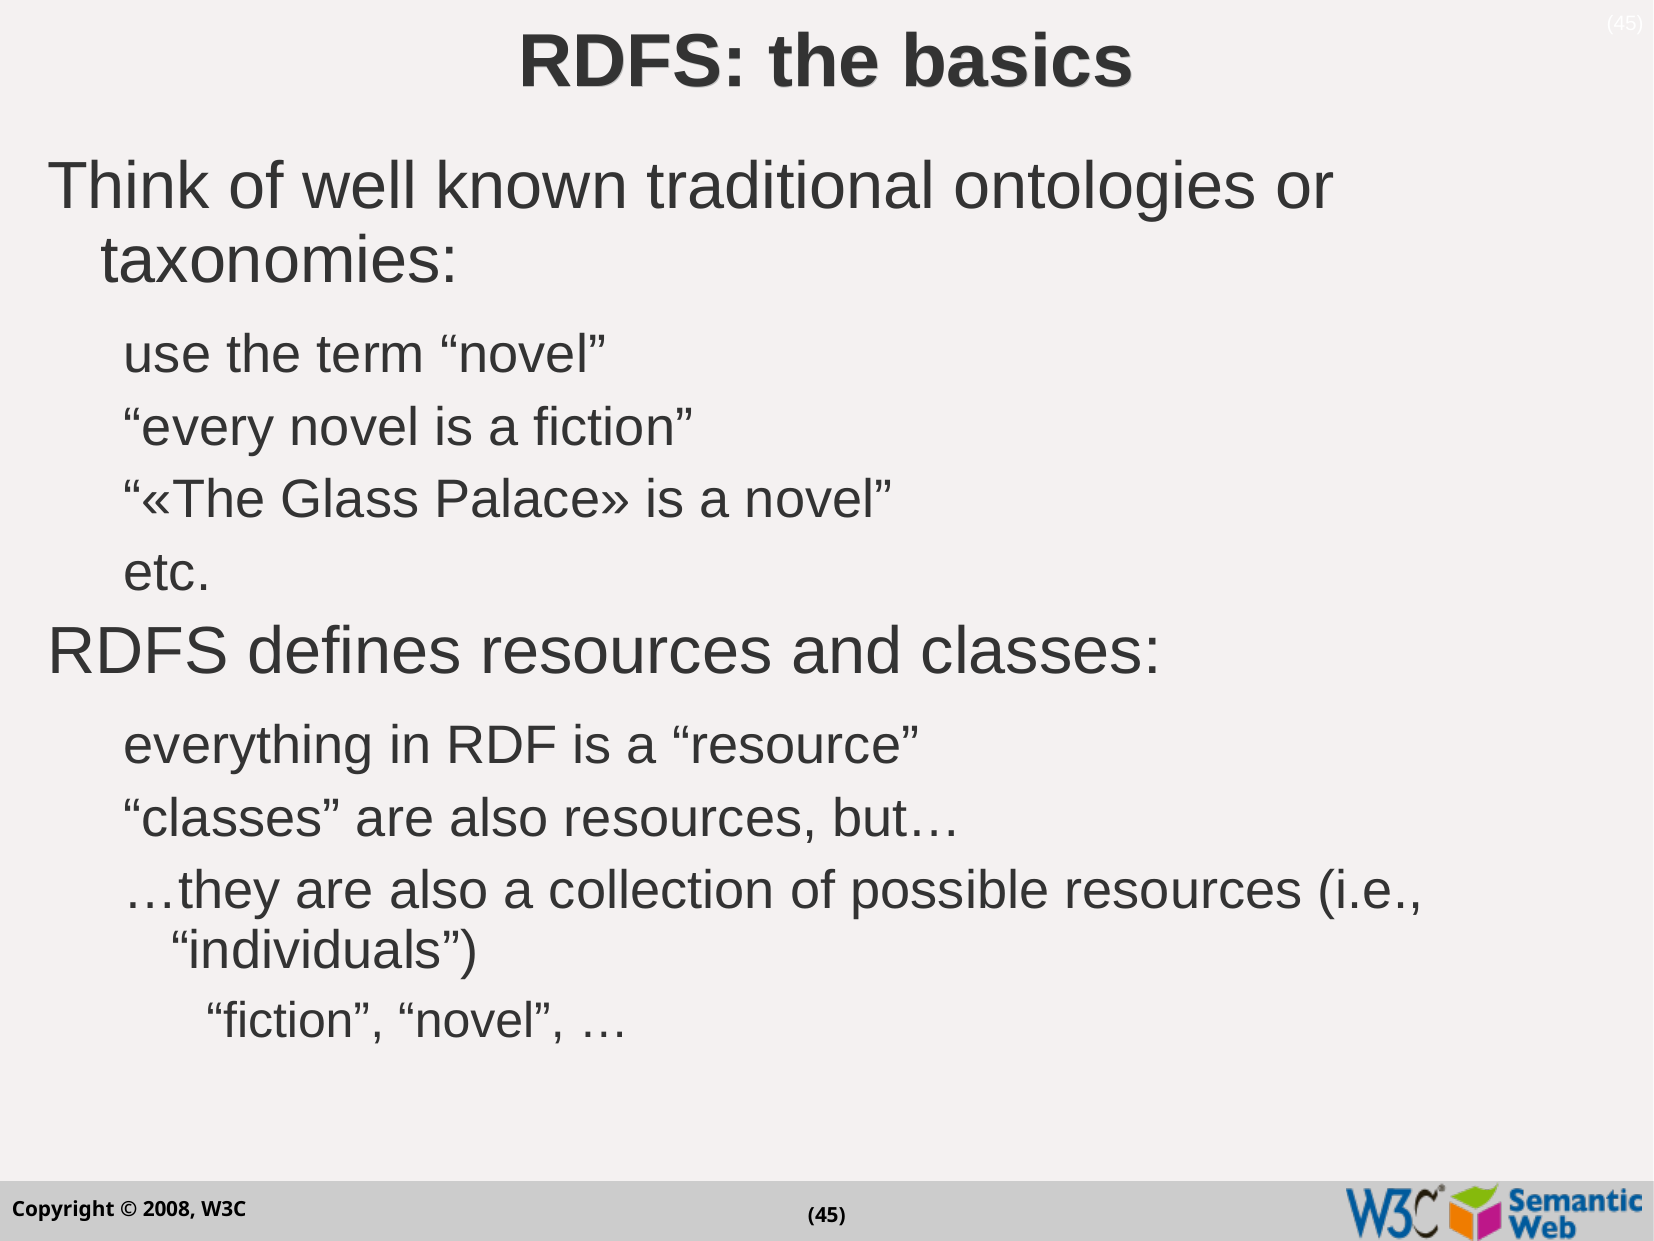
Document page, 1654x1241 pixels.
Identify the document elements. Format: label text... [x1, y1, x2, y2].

list Think of well known traditional ontologies or taxonomies: use the term “novel” “every novel is a fiction” “«The Glass Palace» is a novel” etc. RDFS defines resources and classes: everything in RDF is a “resource” “classes” are also resources, but… …they are also a collection of possible resources (i.e., “individuals”) “fiction”, “novel”, … [29, 147, 1624, 1119]
picture [1346, 1181, 1642, 1241]
title RDFS: the basics [0, 0, 1654, 119]
